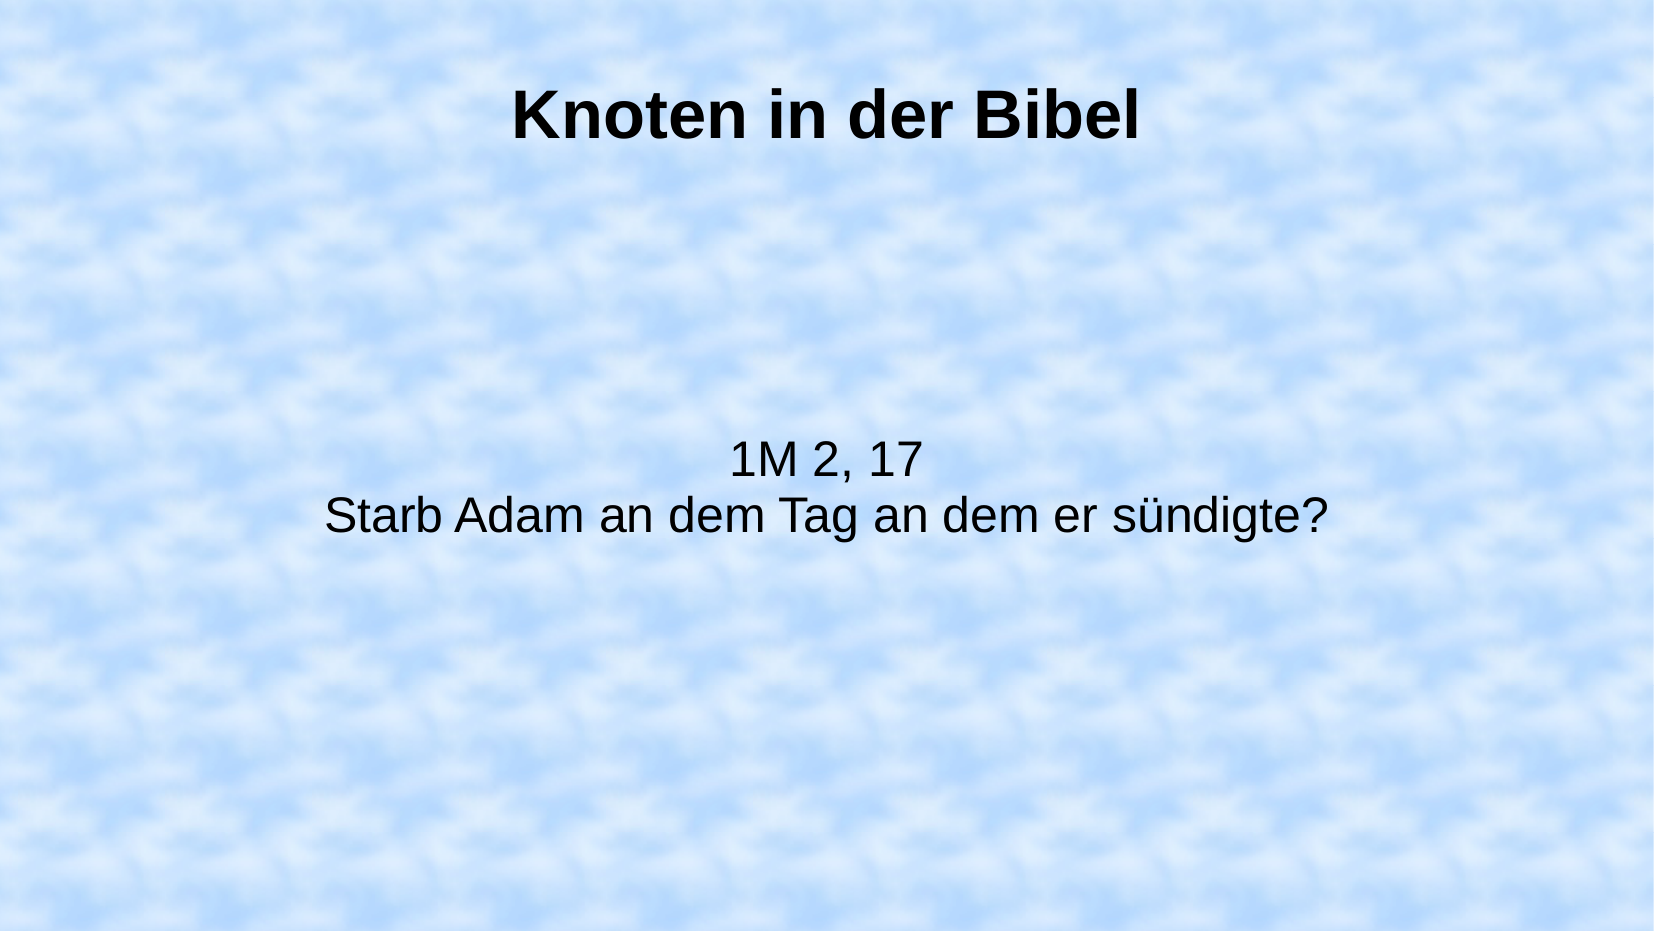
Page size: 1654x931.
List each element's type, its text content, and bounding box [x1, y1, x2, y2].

title Knoten in der Bibel [82, 37, 1571, 193]
subtitle 1M 2, 17 Starb Adam an dem Tag an dem er sündigte? [82, 217, 1571, 758]
picture [0, 0, 1654, 931]
